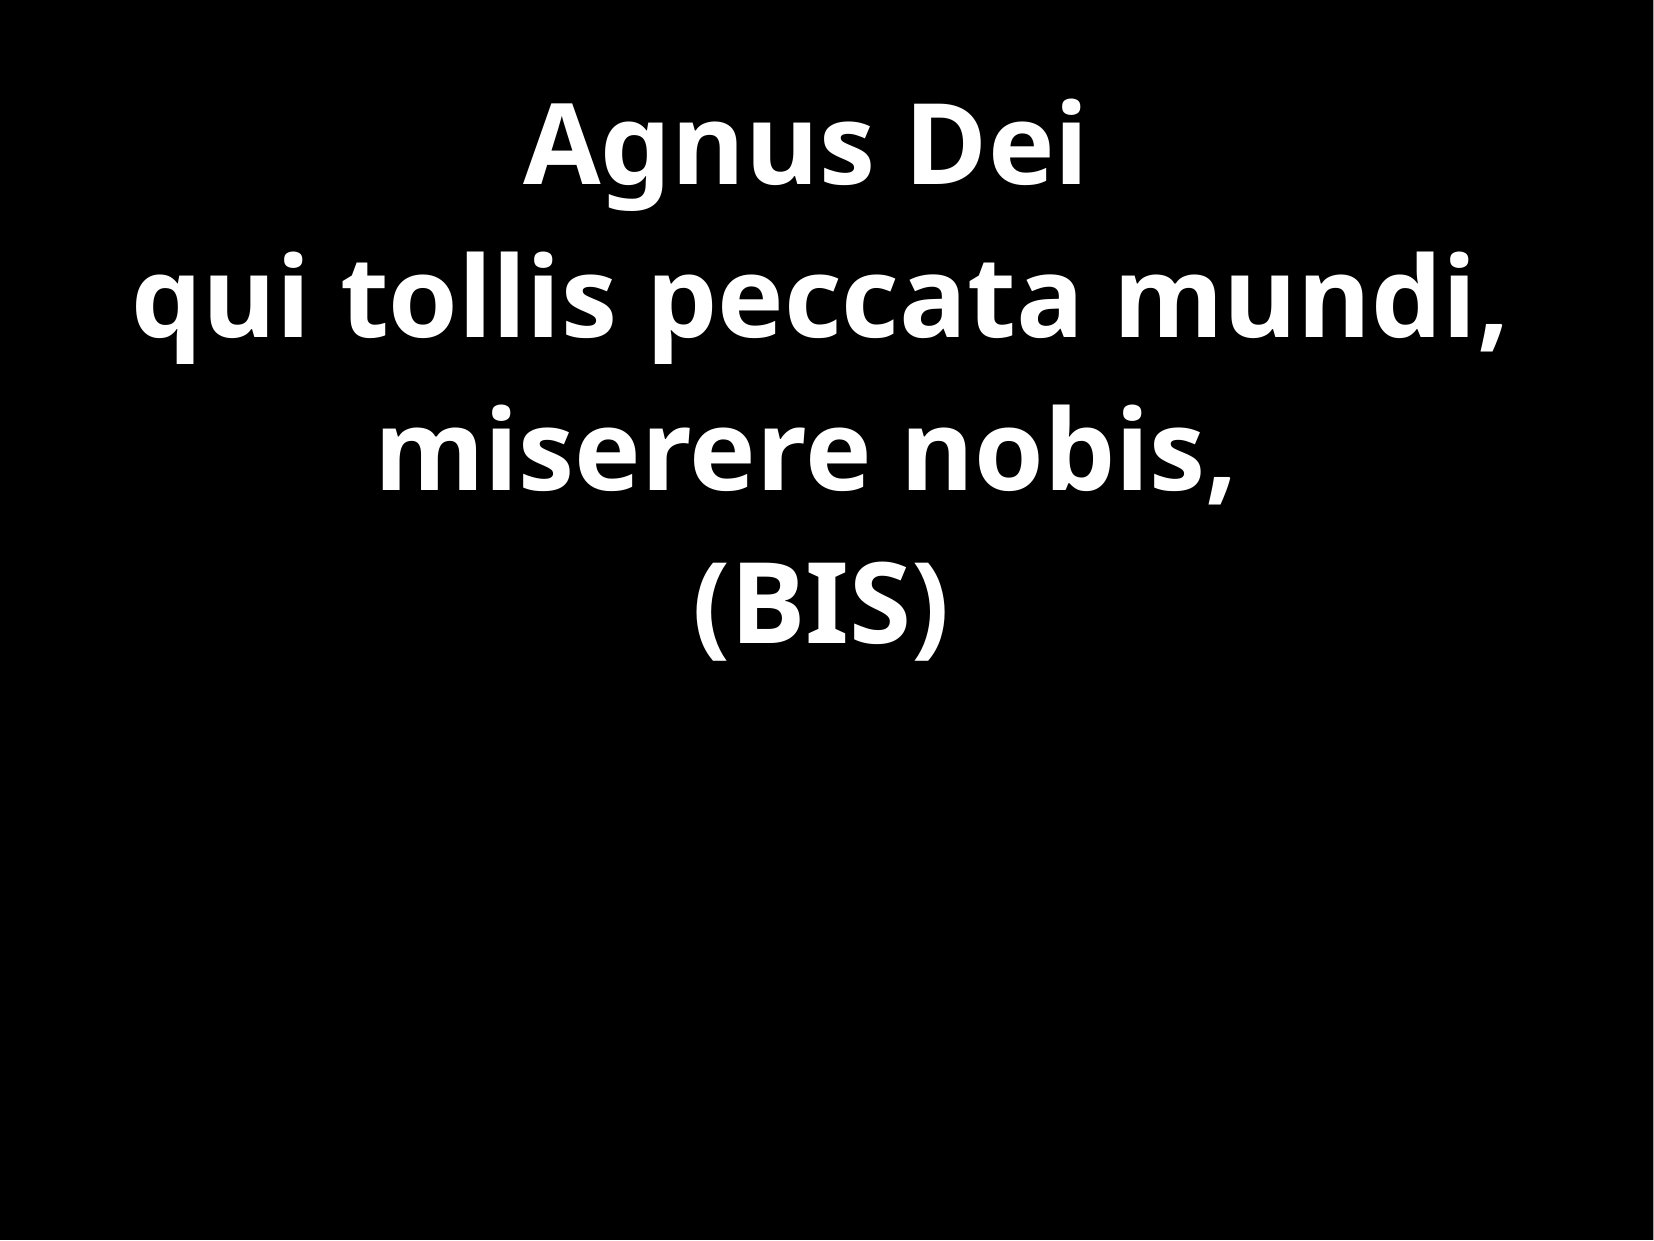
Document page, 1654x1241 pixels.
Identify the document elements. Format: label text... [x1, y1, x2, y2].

subtitle Agnus Dei qui tollis peccata mundi, miserere nobis, (BIS) [35, 43, 1607, 1004]
